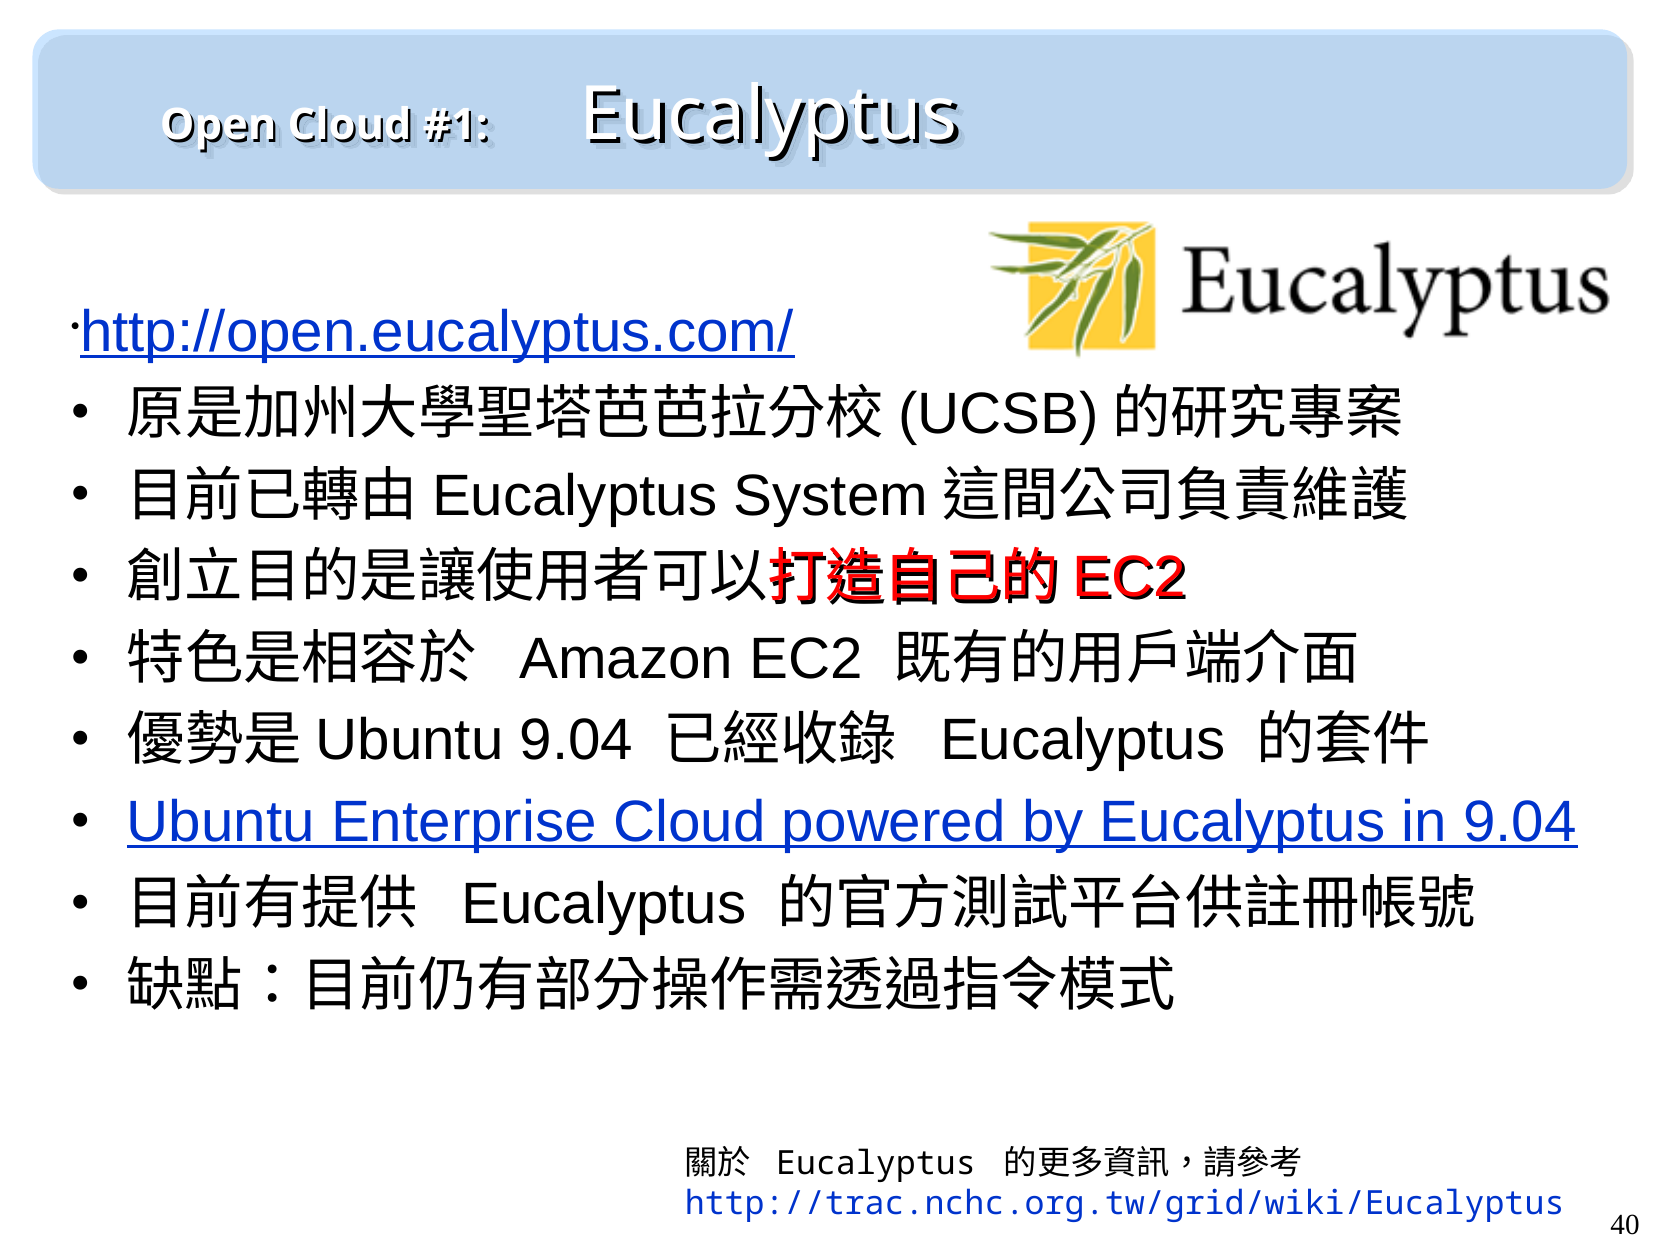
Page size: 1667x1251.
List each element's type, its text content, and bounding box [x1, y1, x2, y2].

text_box Open Cloud #1: Eucalyptus [32, 29, 1628, 189]
text_box 關於 Eucalyptus 的更多資訊，請參考 http://trac.nchc.org.tw/grid/wiki/Eucalyptus [664, 1127, 1642, 1235]
picture [987, 220, 1612, 295]
text_box http://open.eucalyptus.com/ 原是加州大學聖塔芭芭拉分校(UCSB)的研究專案 目前已轉由Eucalyptus System這間公司負責維護 創立目的是讓使用者可以打造自己的EC2 特色是相容於 Amazon EC2 既有的用戶端介面 優勢是Ubuntu 9.04 已經收錄 Eucalyptus 的套件 Ubuntu Enterprise Cloud powered by Eucalyptus in 9.04 目前有提供 Eucalyptus 的官方測試平台供註冊帳號 缺點：目前仍有部分操作需透過指令模式 [70, 295, 1636, 1119]
